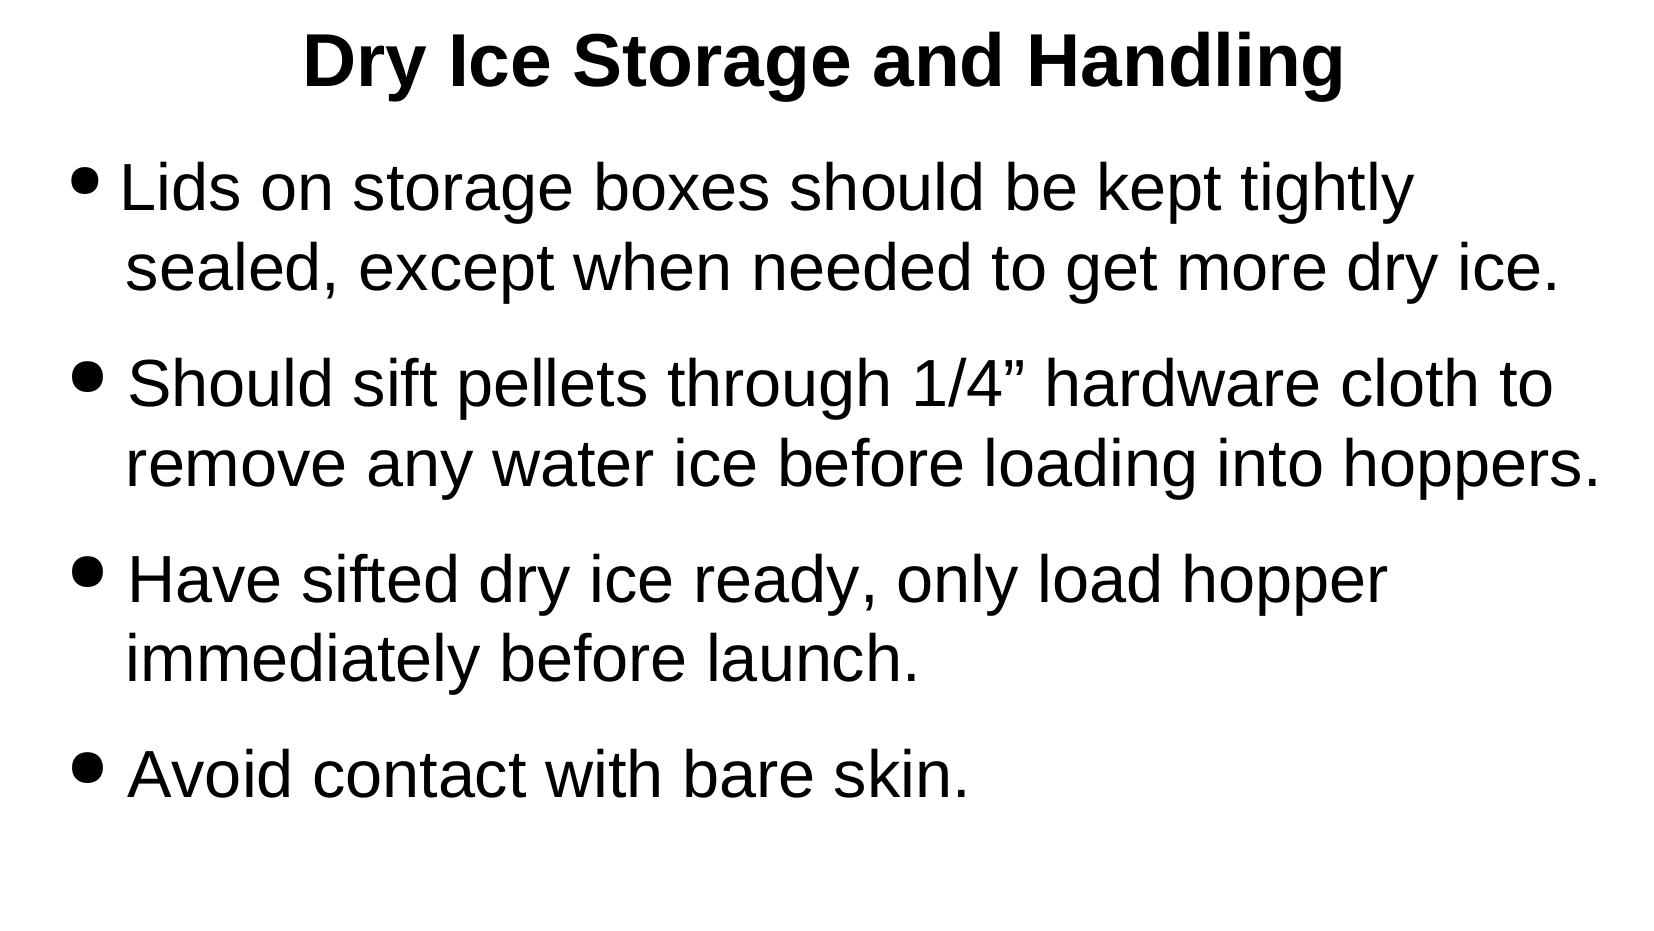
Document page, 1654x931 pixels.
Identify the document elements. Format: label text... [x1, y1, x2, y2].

text_box Lids on storage boxes should be kept tightly sealed, except when needed to get more dry ice. Should sift pellets through 1/4” hardware cloth to remove any water ice before loading into hoppers. Have sifted dry ice ready, only load hopper immediately before launch. Avoid contact with bare skin. [45, 136, 1625, 819]
title Dry Ice Storage and Handling [0, 5, 1654, 107]
